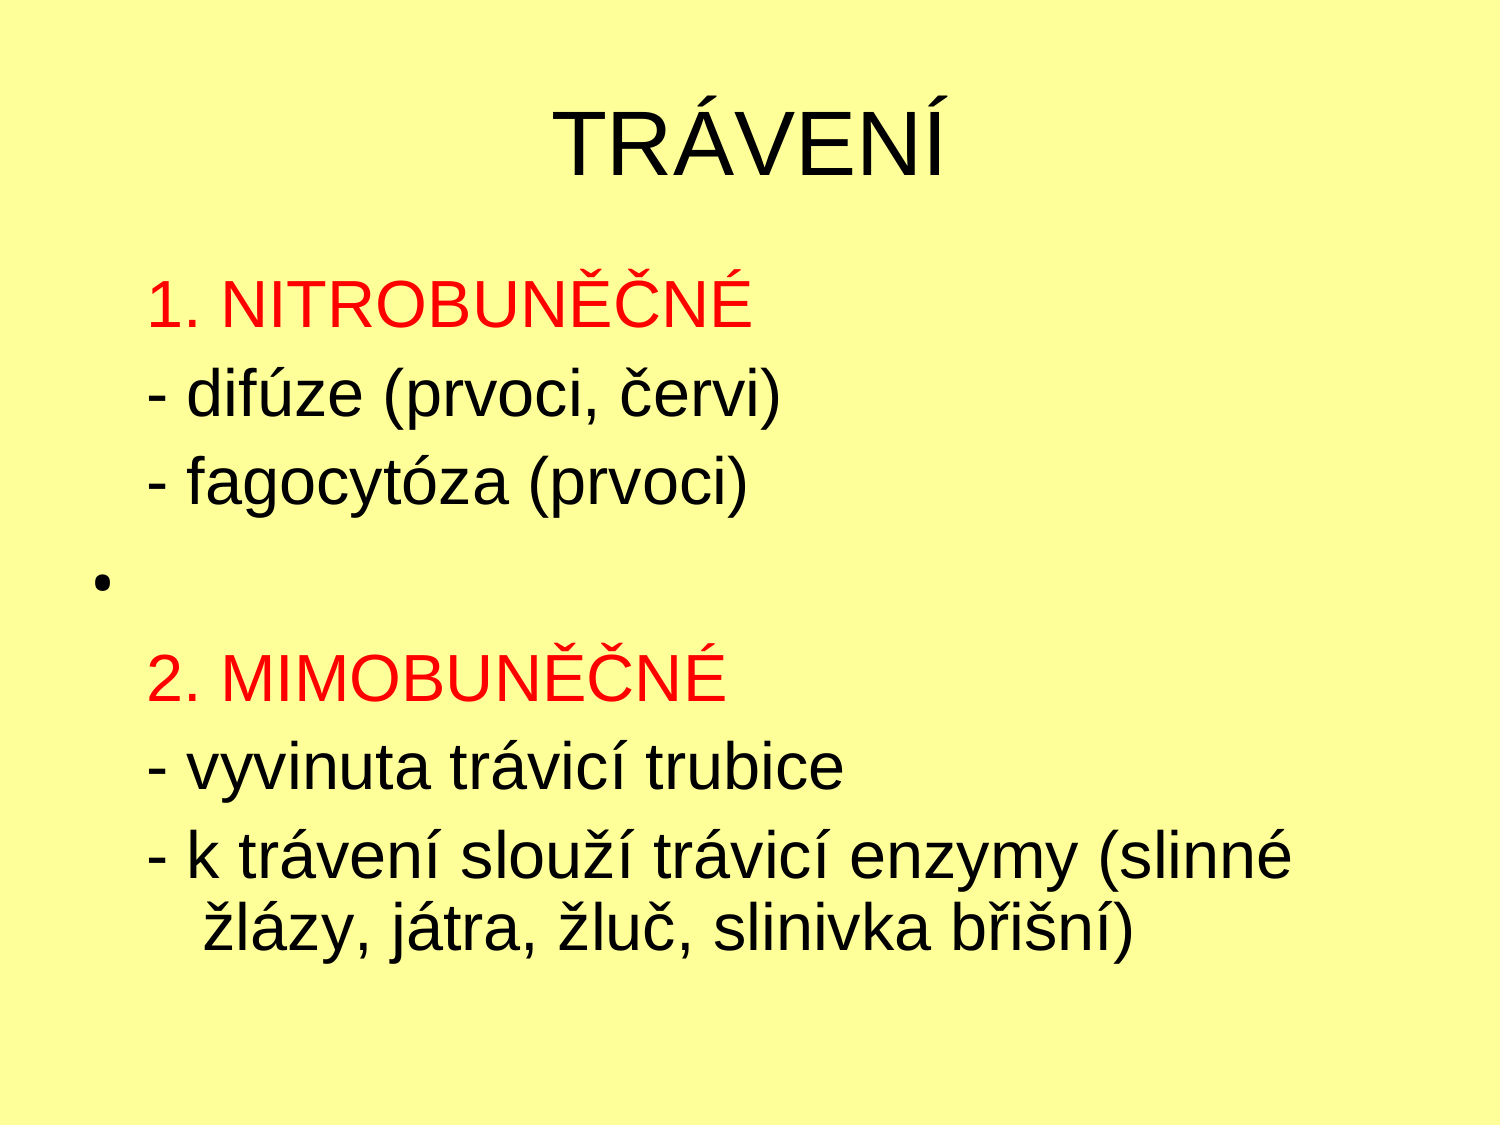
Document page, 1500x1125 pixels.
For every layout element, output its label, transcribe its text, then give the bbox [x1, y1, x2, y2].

title TRÁVENÍ [75, 45, 1426, 233]
list 1. NITROBUNĚČNÉ - difúze (prvoci, červi) - fagocytóza (prvoci) 2. MIMOBUNĚČNÉ - vyvinuta trávicí trubice - k trávení slouží trávicí enzymy (slinné žlázy, játra, žluč, slinivka břišní) [75, 262, 1426, 1005]
